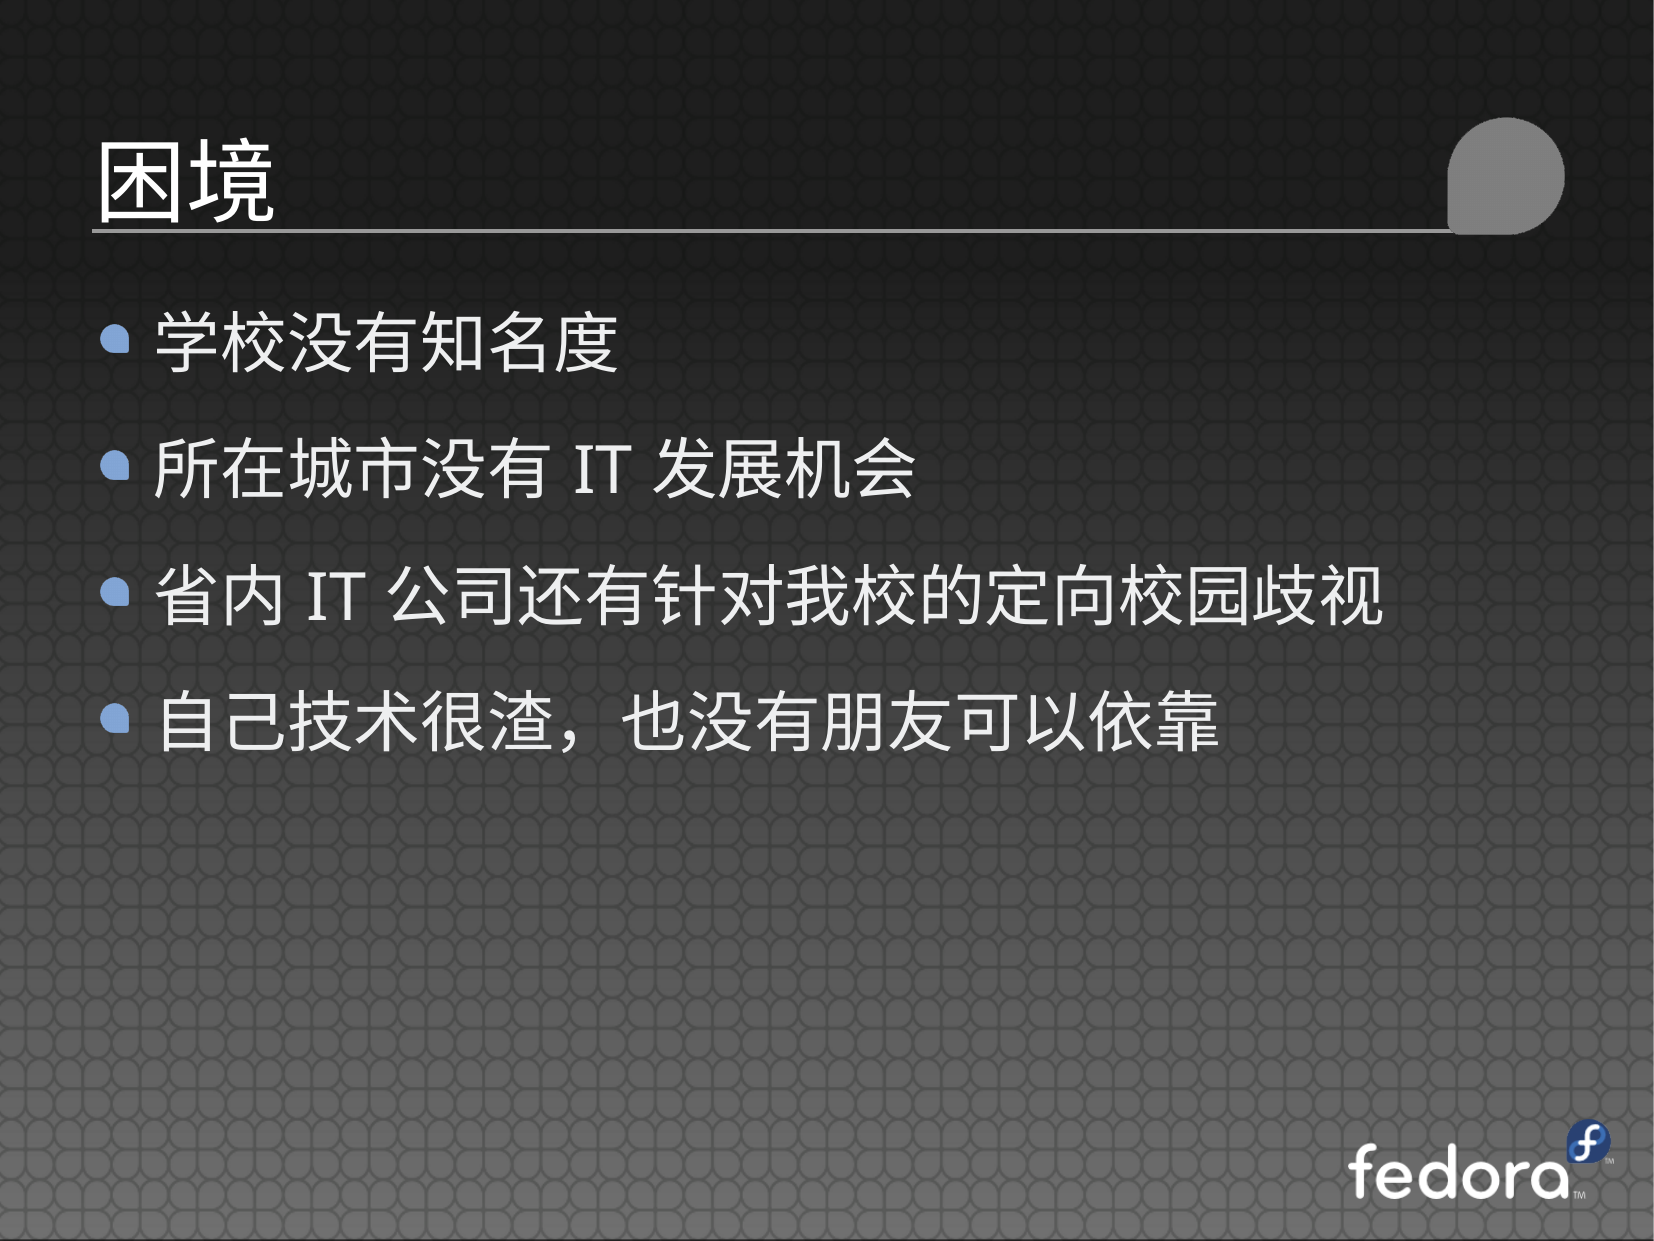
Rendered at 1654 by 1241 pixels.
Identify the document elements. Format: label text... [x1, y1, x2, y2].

picture [0, 0, 1654, 1241]
list 学校没有知名度 所在城市没有IT发展机会 省内IT公司还有针对我校的定向校园歧视 自己技术很渣，也没有朋友可以依靠 [82, 290, 1571, 1094]
title 困境 [94, 100, 1426, 251]
